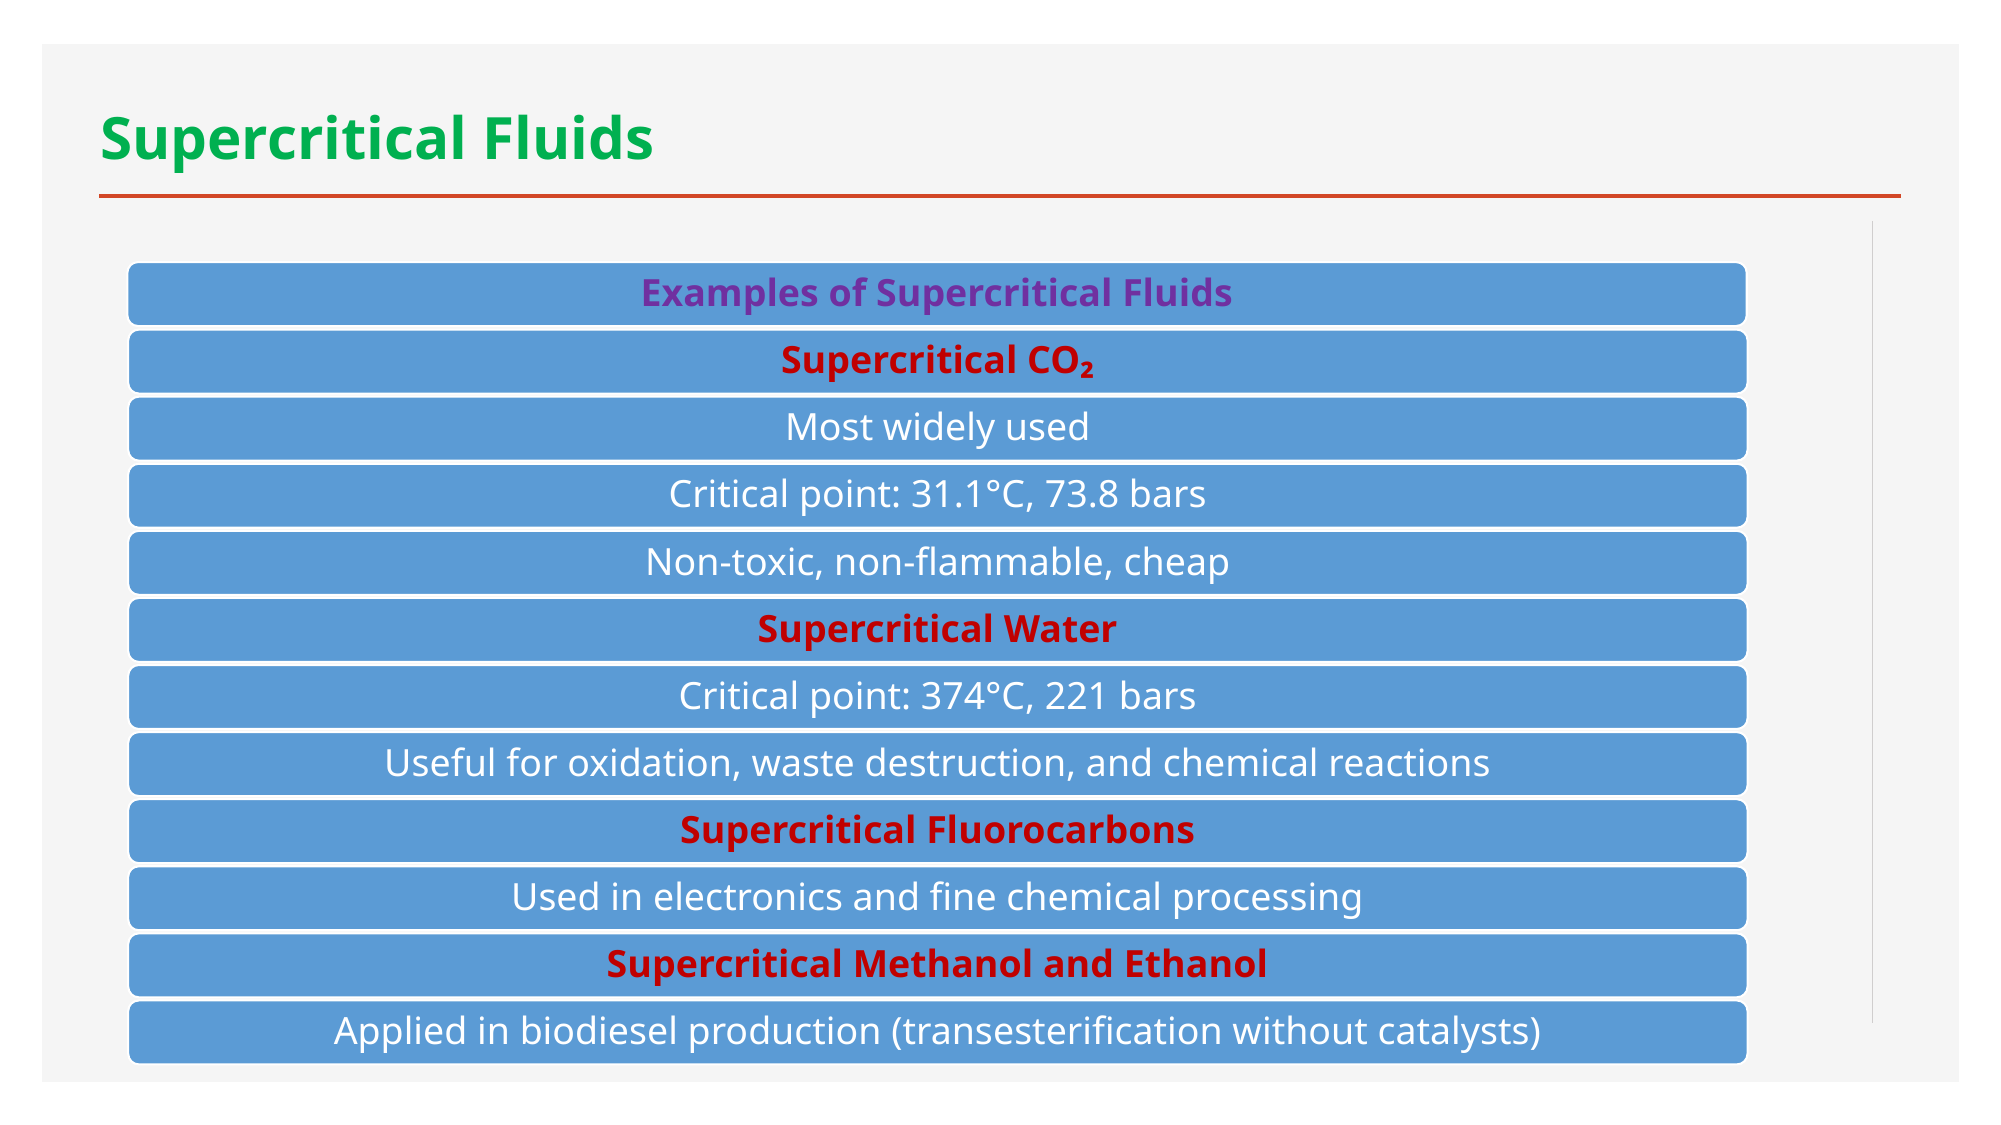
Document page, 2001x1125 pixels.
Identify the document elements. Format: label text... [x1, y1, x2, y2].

text_box Used in electronics and fine chemical processing [128, 866, 1748, 931]
text_box Non-toxic, non-flammable, cheap [128, 530, 1748, 595]
text_box Supercritical CO₂ [128, 329, 1748, 394]
text_box Supercritical Methanol and Ethanol [128, 933, 1748, 998]
title Supercritical Fluids [85, 73, 1214, 179]
text_box Critical point: 374°C, 221 bars [128, 665, 1748, 729]
text_box Critical point: 31.1°C, 73.8 bars [128, 463, 1748, 528]
text_box Examples of Supercritical Fluids [127, 262, 1747, 327]
text_box [174, 237, 1849, 988]
text_box Useful for oxidation, waste destruction, and chemical reactions [128, 732, 1748, 797]
text_box Applied in biodiesel production (transesterification without catalysts) [128, 1000, 1748, 1065]
text_box Most widely used [128, 396, 1748, 461]
text_box Supercritical Fluorocarbons [128, 799, 1748, 864]
text_box Supercritical Water [128, 597, 1748, 662]
text_box [103, 956, 670, 1071]
